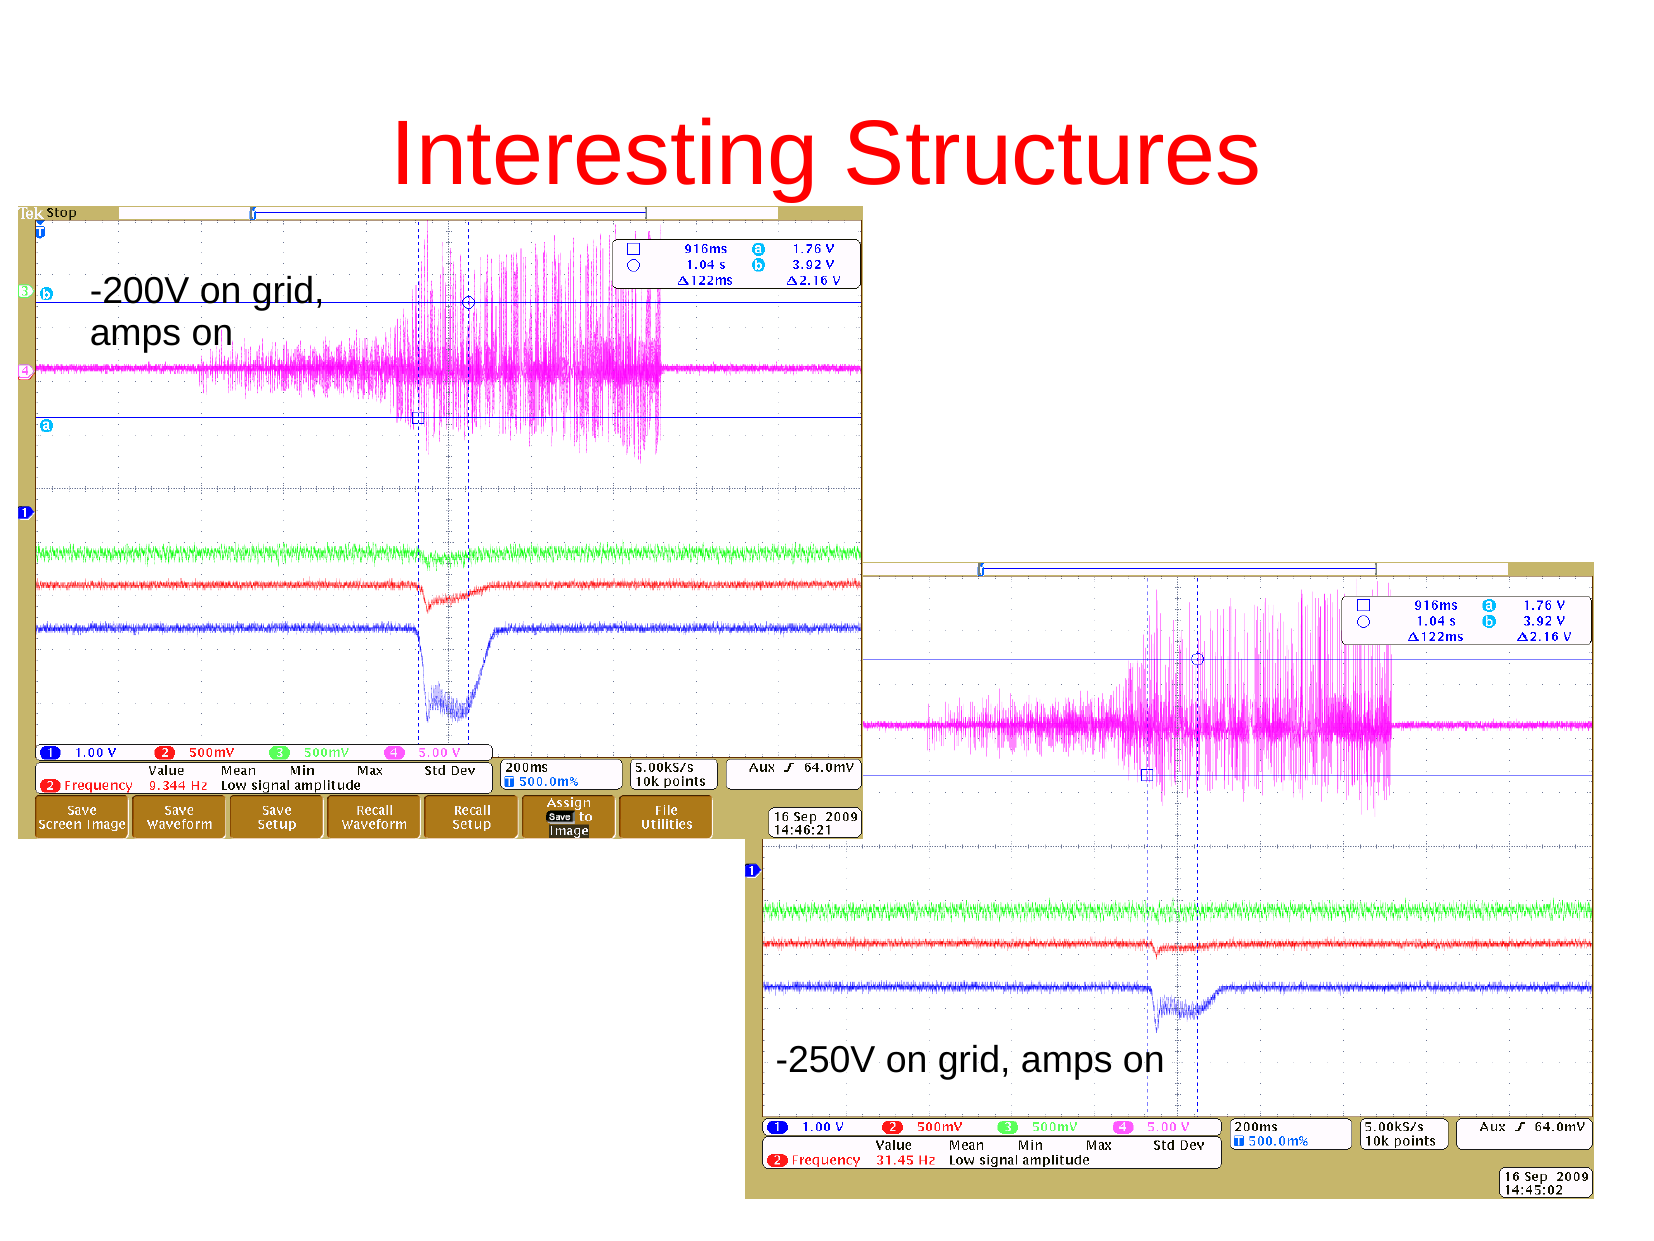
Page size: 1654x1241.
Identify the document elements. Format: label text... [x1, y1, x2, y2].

title Interesting Structures [82, 56, 1571, 250]
picture [18, 206, 1594, 1199]
text_box -200V on grid, amps on [75, 261, 432, 361]
text_box -250V on grid, amps on [760, 1030, 1182, 1088]
